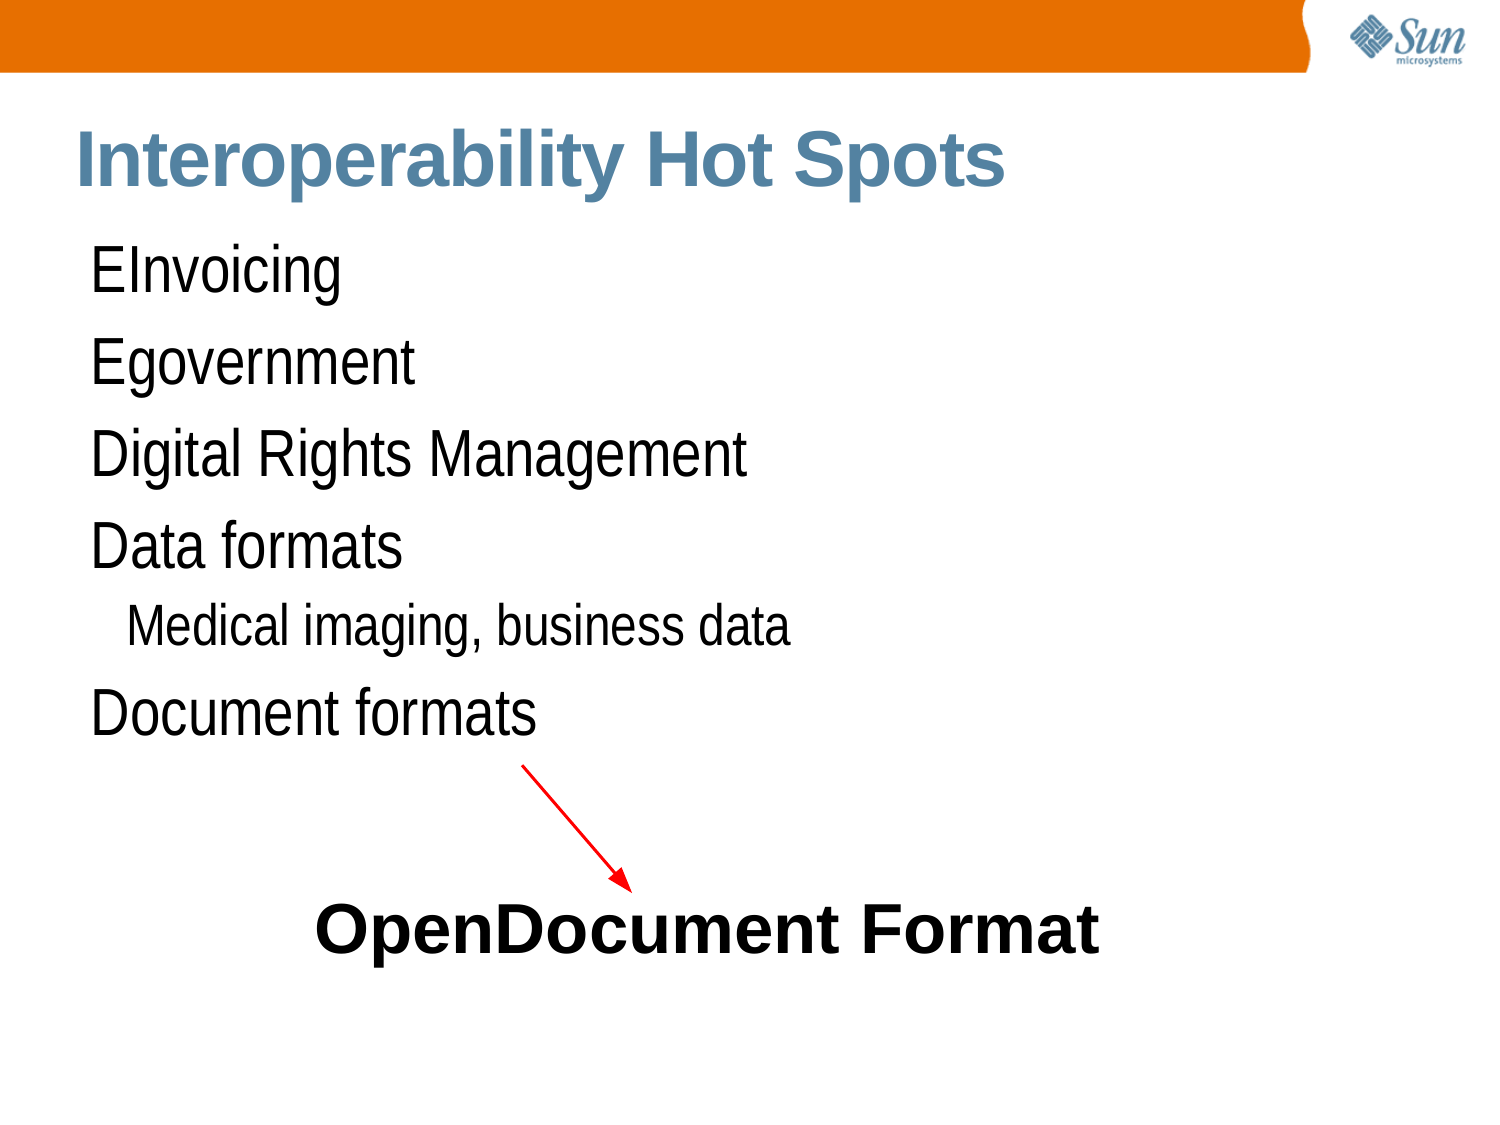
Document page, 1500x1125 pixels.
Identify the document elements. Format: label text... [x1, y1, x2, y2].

list EInvoicing Egovernment Digital Rights Management Data formats Medical imaging, business data Document formats [55, 239, 1392, 1064]
title Interoperability Hot Spots [75, 122, 1438, 292]
picture [0, 0, 1500, 75]
text_box OpenDocument Format [314, 900, 1213, 980]
